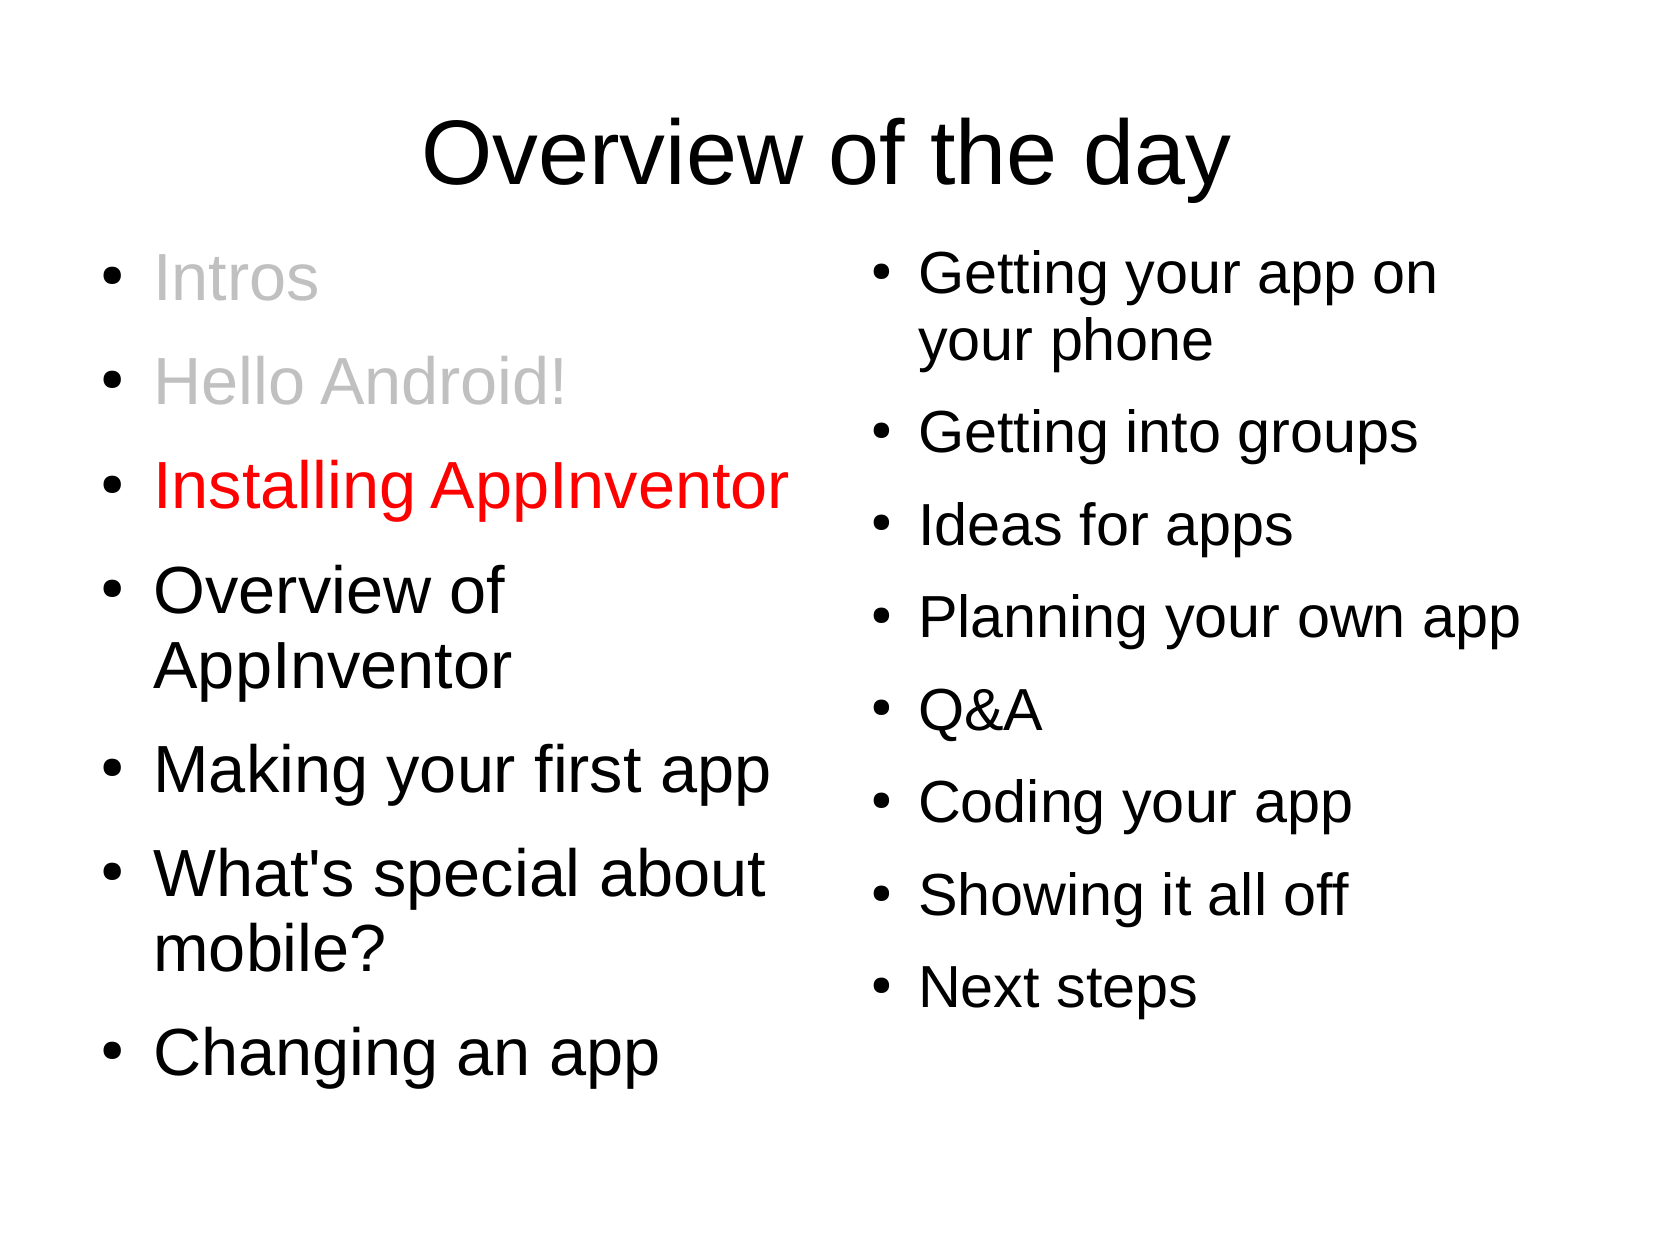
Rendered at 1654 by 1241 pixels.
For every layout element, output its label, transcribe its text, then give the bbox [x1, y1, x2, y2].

list Intros Hello Android! Installing AppInventor Overview of AppInventor Making your first app What's special about mobile? Changing an app [82, 240, 793, 1126]
list Getting your app on your phone Getting into groups Ideas for apps Planning your own app Q&A Coding your app Showing it all off Next steps [855, 240, 1566, 1025]
title Overview of the day [82, 49, 1571, 257]
